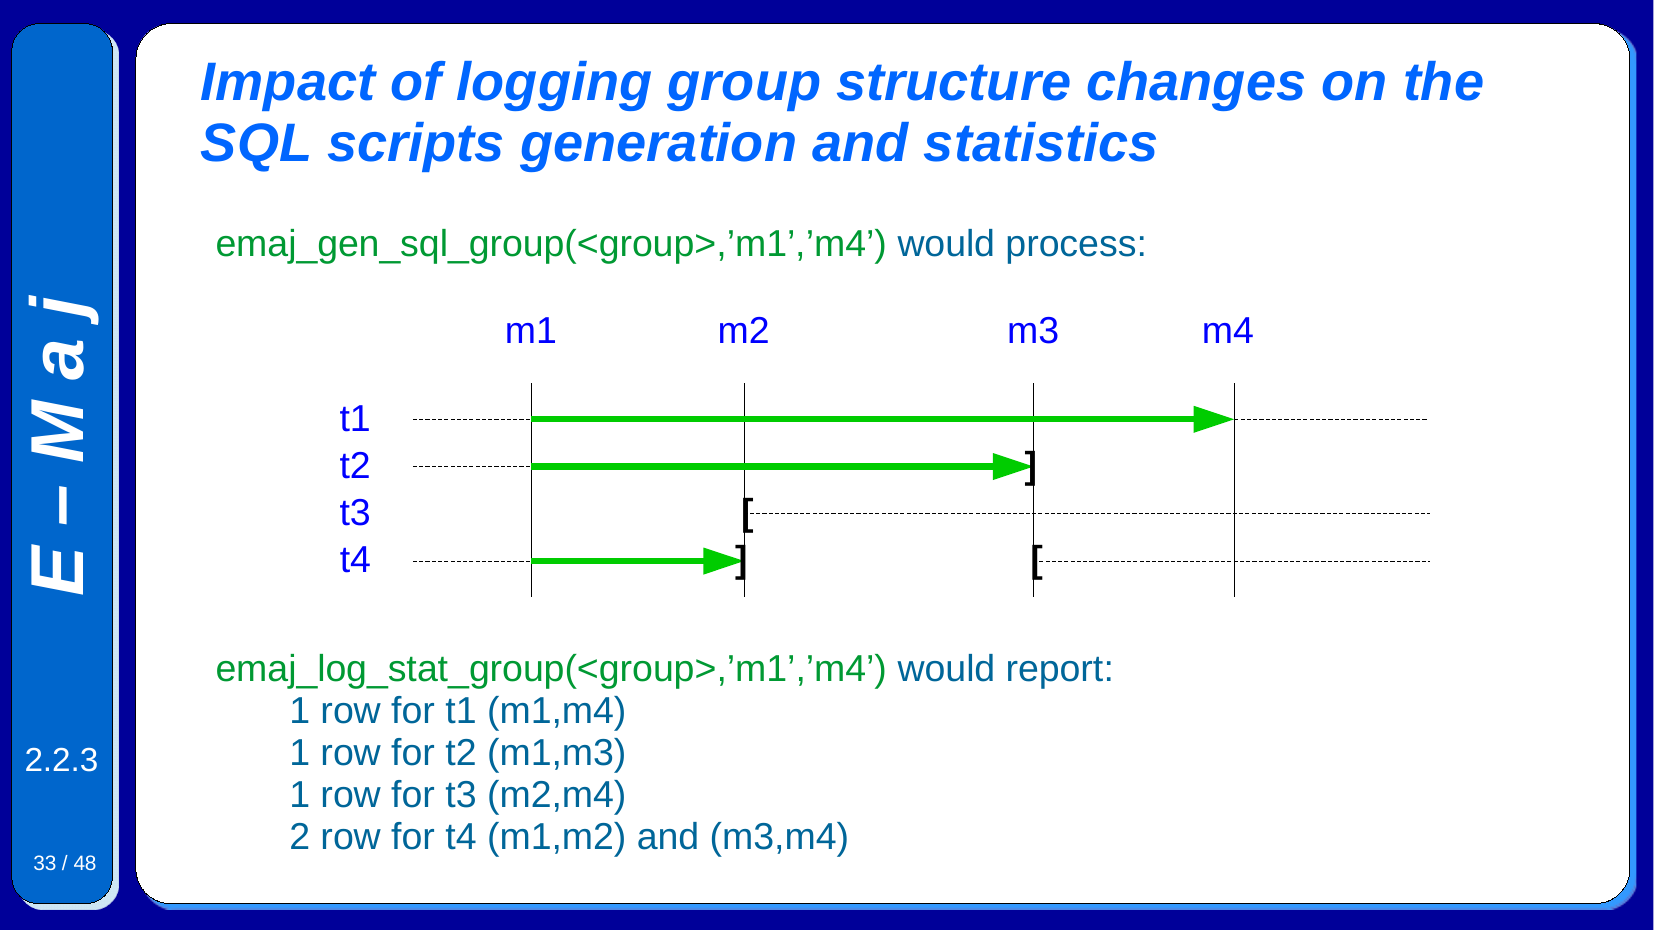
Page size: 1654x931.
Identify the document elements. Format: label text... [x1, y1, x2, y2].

text_box t4 [324, 531, 386, 589]
text_box t1 [324, 389, 386, 437]
title Impact of logging group structure changes on the SQL scripts generation and statistics [200, 34, 1575, 191]
text_box ] [1009, 437, 1053, 494]
text_box emaj_gen_sql_group(<group>,’m1’,’m4’) would process: [200, 214, 1162, 272]
text_box [ [1015, 531, 1058, 589]
text_box m4 [1187, 302, 1269, 360]
text_box emaj_log_stat_group(<group>,’m1’,’m4’) would report: 1 row for t1 (m1,m4) 1 row for t2 (m1,m3) 1 row for t3 (m2,m4) 2 row for t4 (m1,m2) and (m3,m4) [200, 640, 1129, 865]
text_box m3 [992, 302, 1074, 360]
text_box [ [726, 484, 769, 542]
text_box m2 [702, 302, 785, 360]
text_box m1 [490, 302, 572, 360]
text_box ] [720, 531, 763, 589]
text_box t2 [324, 437, 386, 484]
text_box t3 [324, 484, 386, 531]
